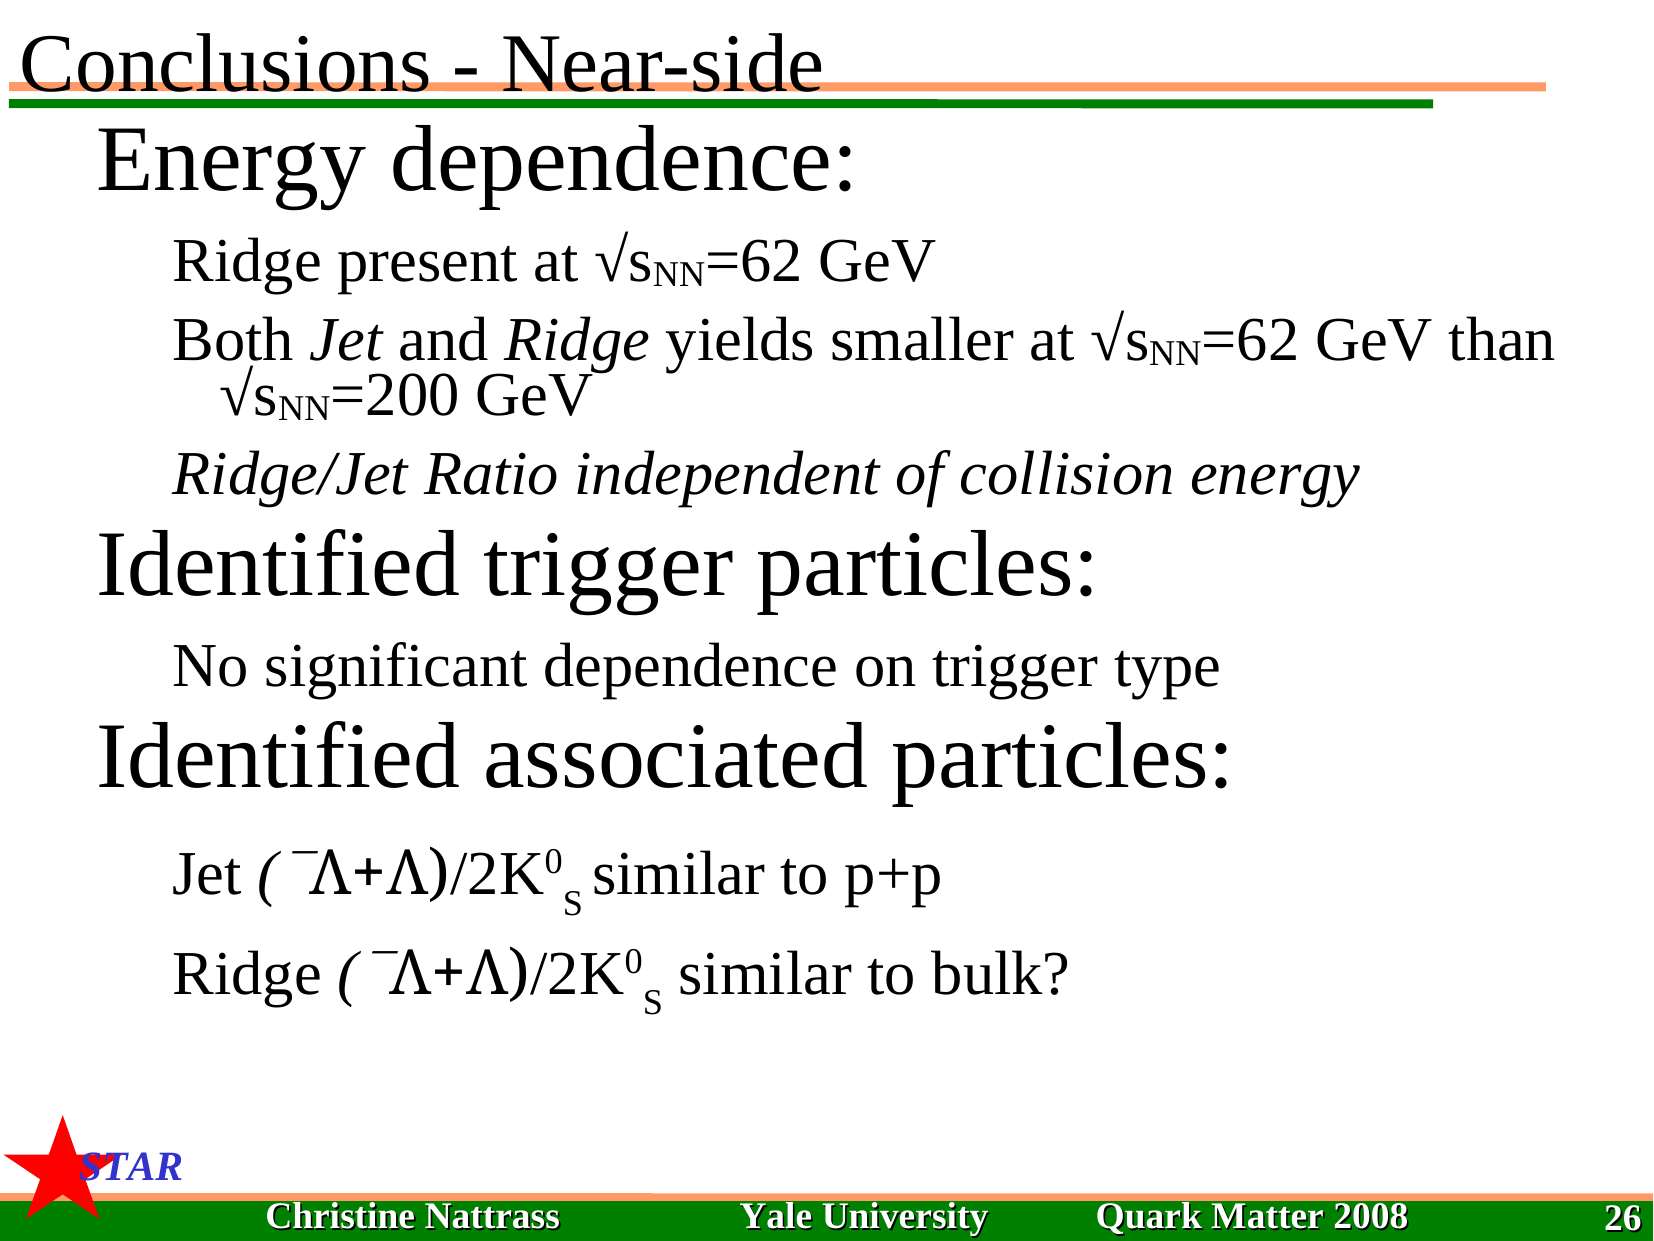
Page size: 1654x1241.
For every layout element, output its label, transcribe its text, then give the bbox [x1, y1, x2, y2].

text_box Conclusions - Near-side [19, 0, 1636, 138]
text_box Energy dependence: Ridge present at √sNN=62 GeV Both Jet and Ridge yields smaller at √sNN=62 GeV than √sNN=200 GeV Ridge/Jet Ratio independent of collision energy Identified trigger particles: No significant dependence on trigger type Identified associated particles: Jet (Λ+Λ)/2K0S similar to p+p Ridge (Λ+Λ)/2K0S similar to bulk? [78, 124, 1654, 1160]
